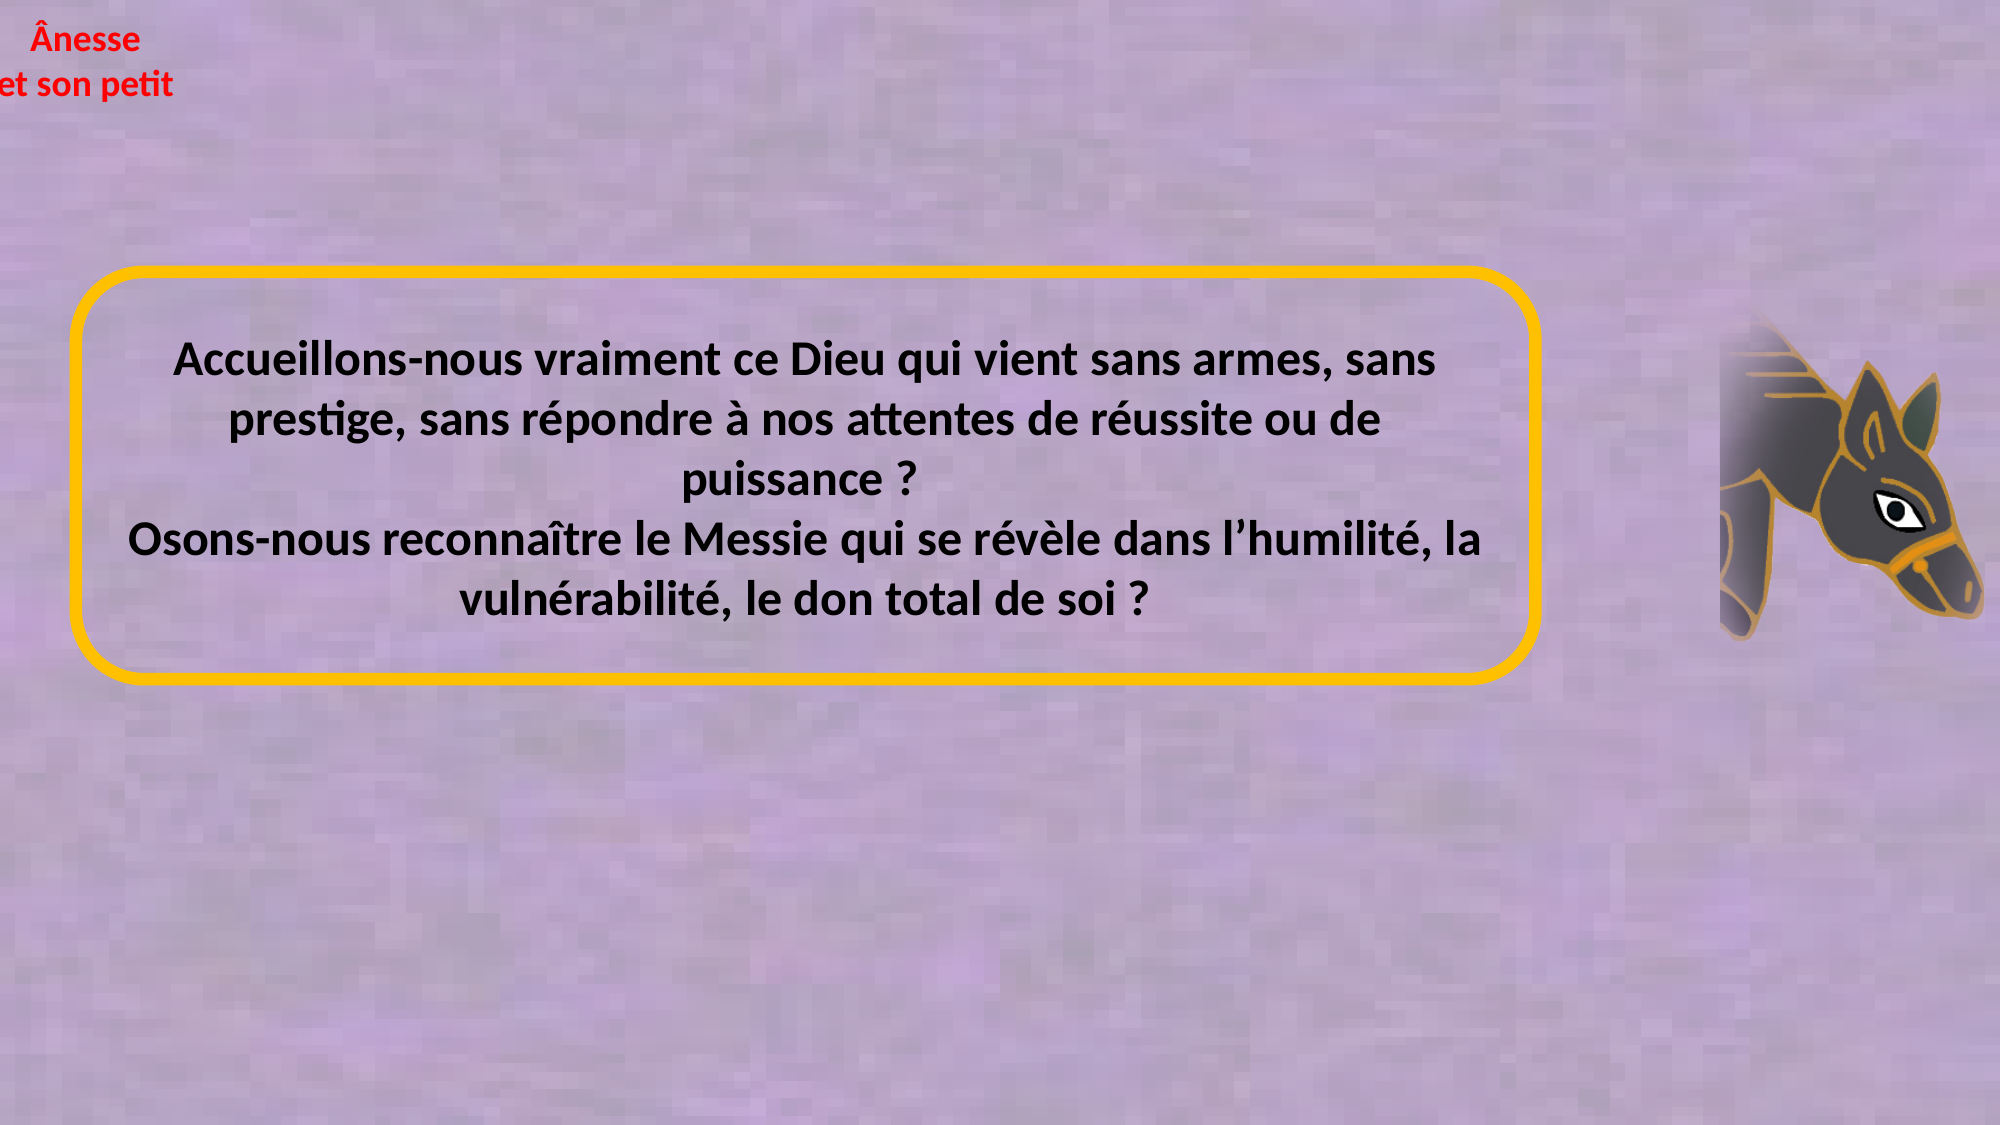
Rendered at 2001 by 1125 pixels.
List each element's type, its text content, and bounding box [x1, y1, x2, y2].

picture [1720, 260, 2000, 690]
text_box Ânesse et son petit [0, 6, 276, 111]
text_box Accueillons-nous vraiment ce Dieu qui vient sans armes, sans prestige, sans répondre à nos attentes de réussite ou de puissance ? Osons-nous reconnaître le Messie qui se révèle dans l’humilité, la vulnérabilité, le don total de soi ? [75, 271, 1536, 680]
